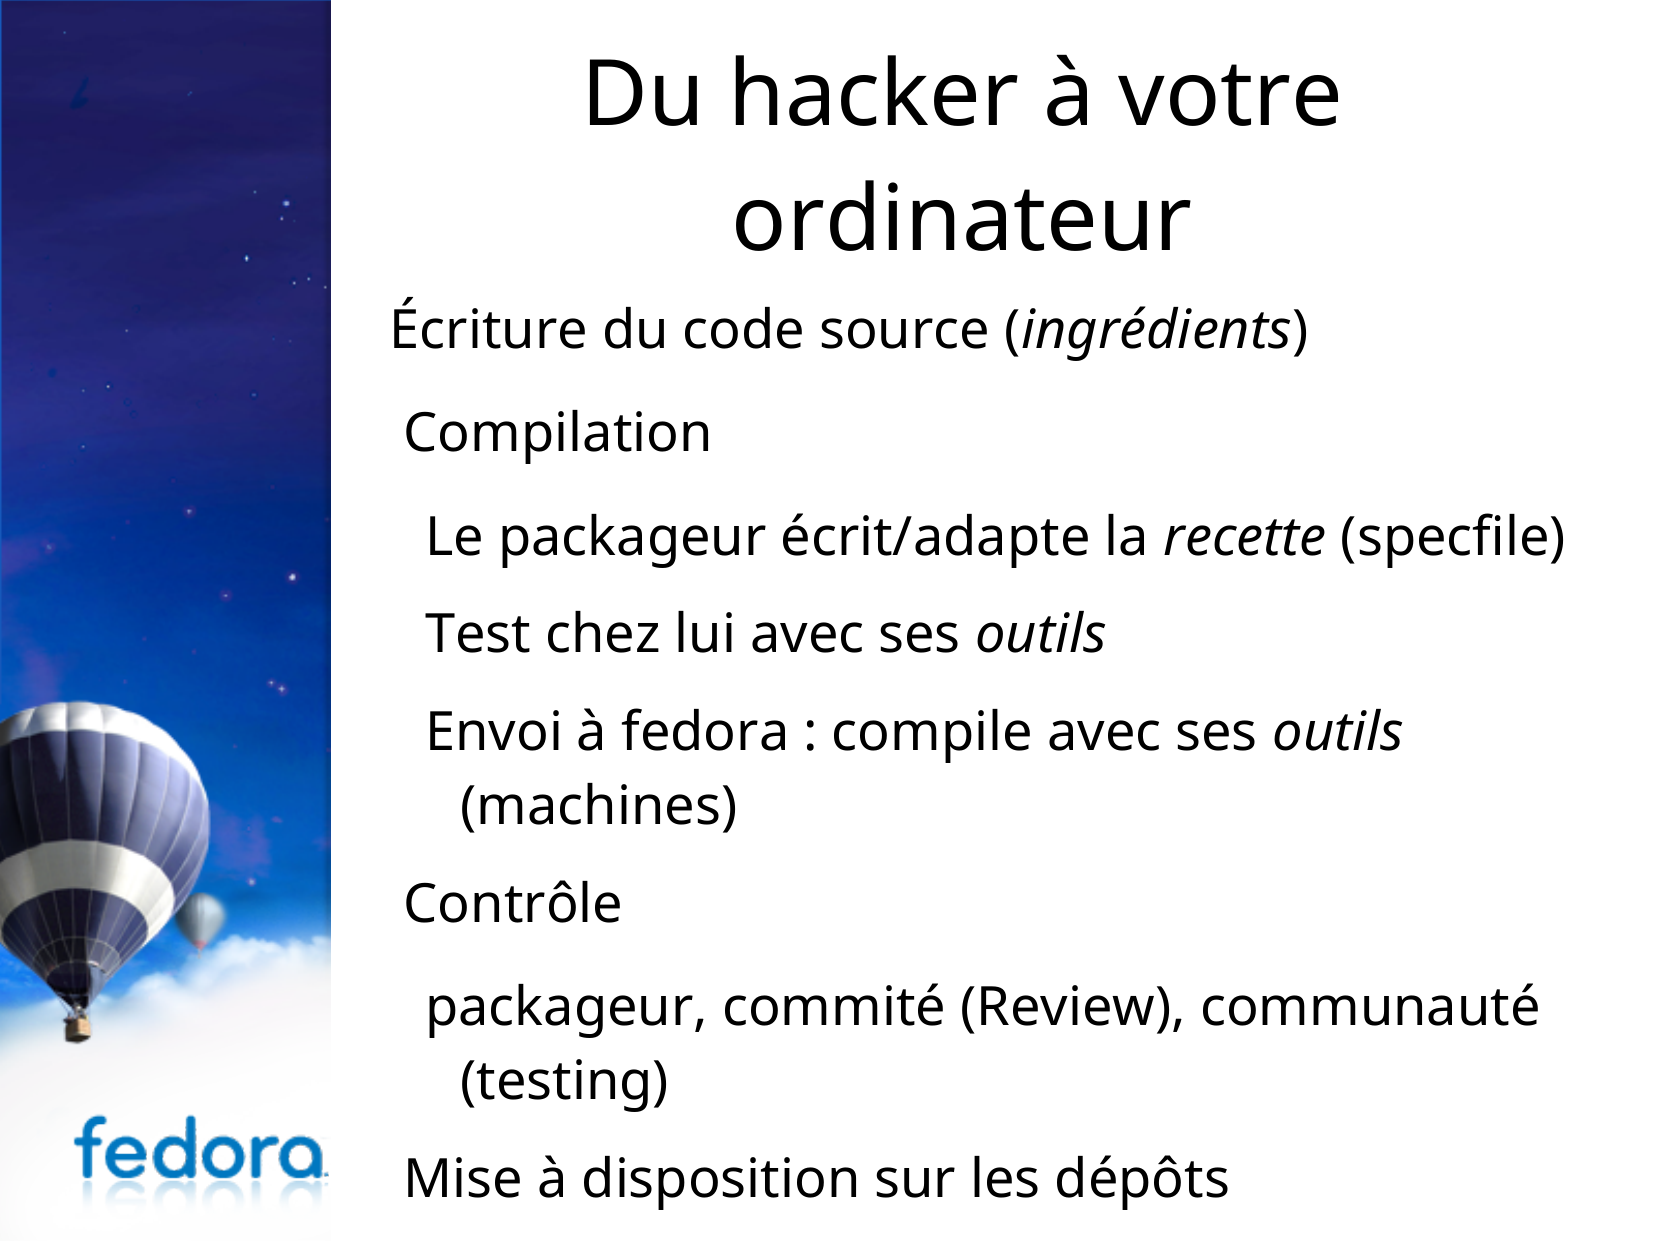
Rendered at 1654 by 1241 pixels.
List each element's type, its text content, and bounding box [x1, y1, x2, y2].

list Écriture du code source (ingrédients) Compilation Le packageur écrit/adapte la recette (specfile) Test chez lui avec ses outils Envoi à fedora : compile avec ses outils (machines) Contrôle packageur, commité (Review), communauté (testing) Mise à disposition sur les dépôts Installation sur votre machine (YUM !!!) [354, 290, 1571, 1194]
picture [0, 0, 331, 1241]
title Du hacker à votre ordinateur [354, 99, 1571, 206]
